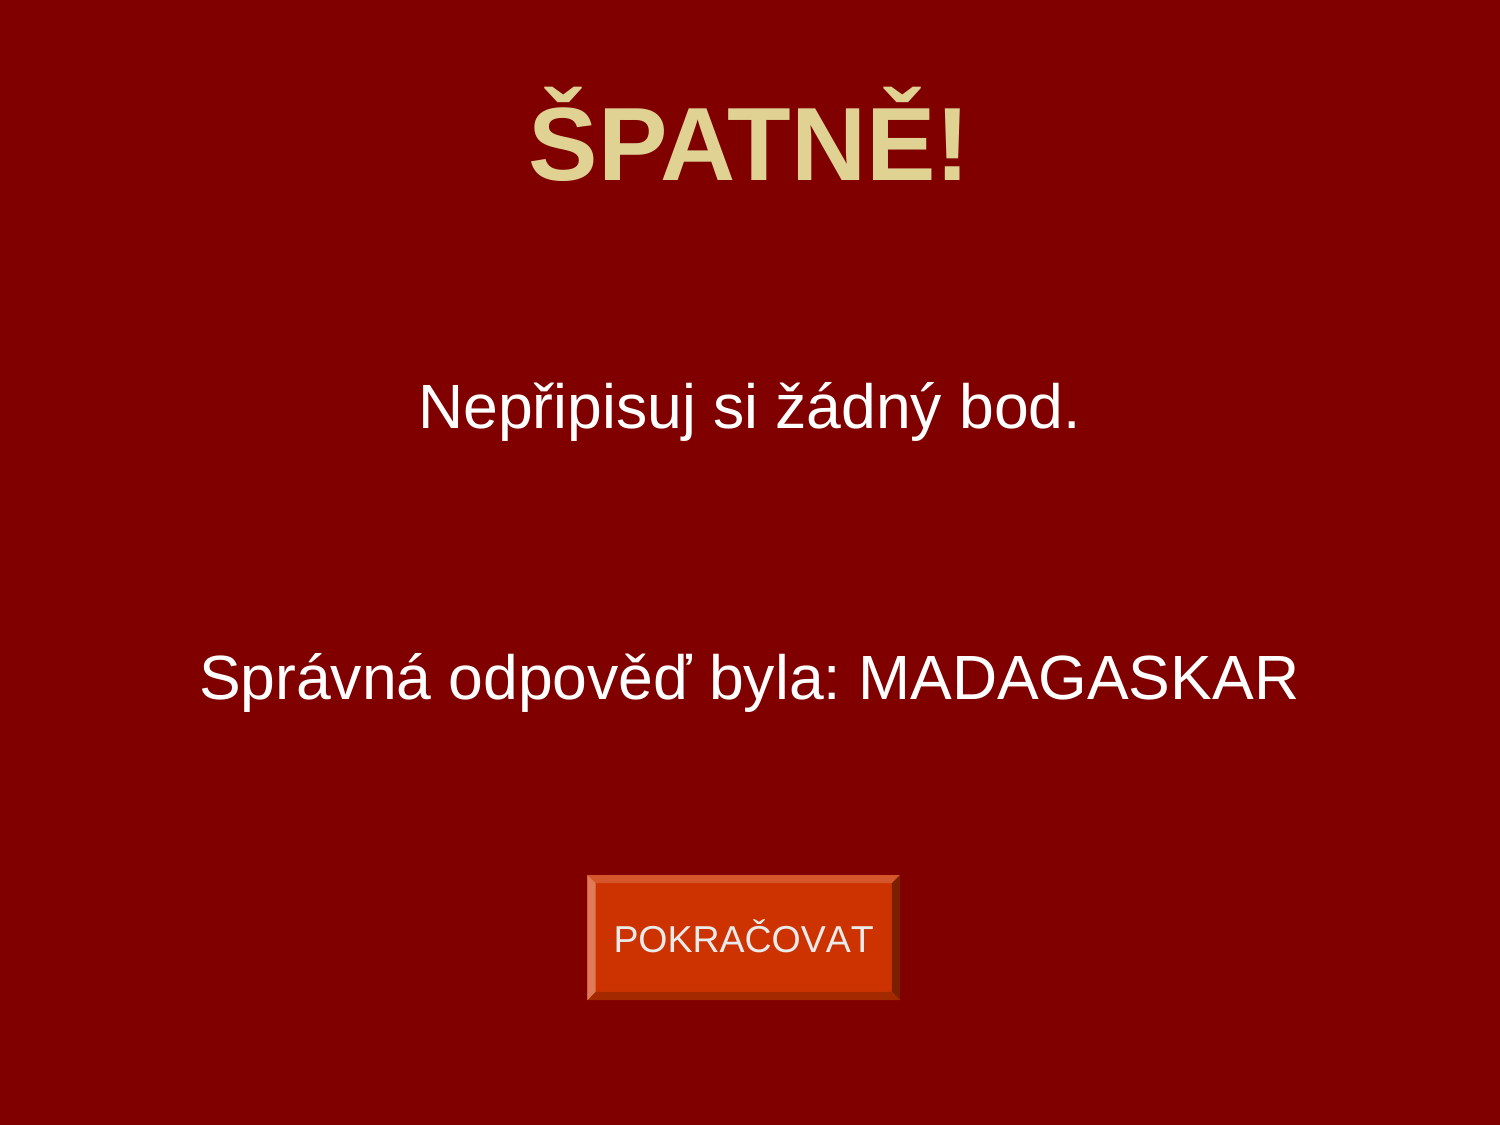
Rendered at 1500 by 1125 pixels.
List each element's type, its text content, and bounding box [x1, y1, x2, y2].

list Nepřipisuj si žádný bod. Správná odpověď byla: MADAGASKAR [24, 262, 1476, 1006]
text_box POKRAČOVAT [596, 884, 891, 991]
title ŠPATNĚ! [75, 45, 1426, 233]
list Připiš si 1 bod. [589, 875, 899, 884]
